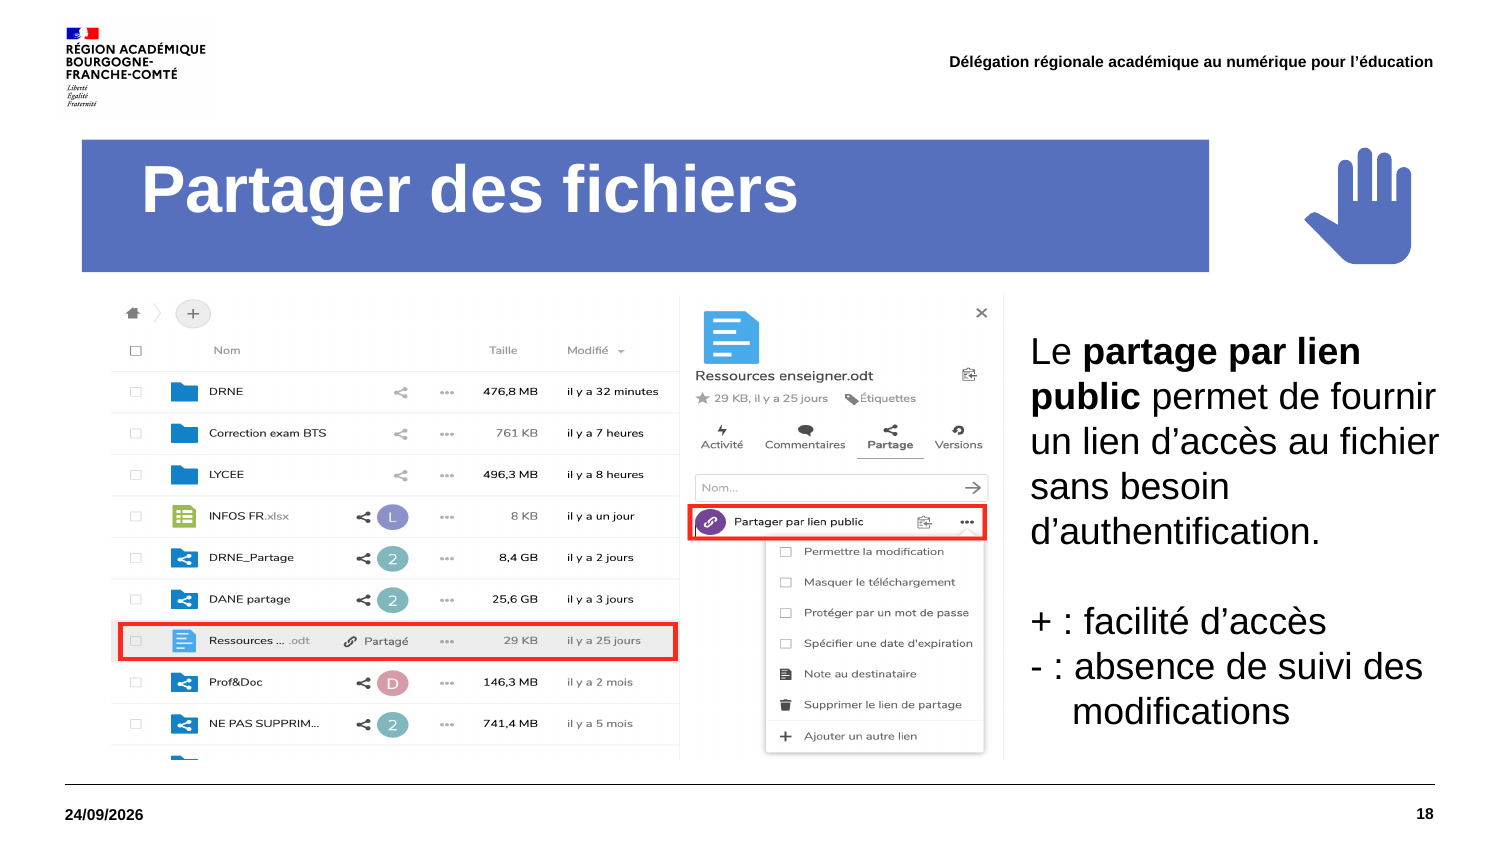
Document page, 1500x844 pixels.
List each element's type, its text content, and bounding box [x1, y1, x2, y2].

text_box Délégation régionale académique au numérique pour l’éducation [470, 32, 1434, 90]
text_box Partager des fichiers [81, 139, 1210, 273]
picture [55, 16, 217, 118]
picture [111, 295, 1004, 760]
text_box Le partage par lien public permet de fournir un lien d’accès au fichier sans besoin d’authentification. + : facilité d’accès - : absence de suivi des modifications [1015, 274, 1476, 844]
text_box [1304, 147, 1412, 265]
text_box 08/06/2021 [64, 786, 244, 843]
